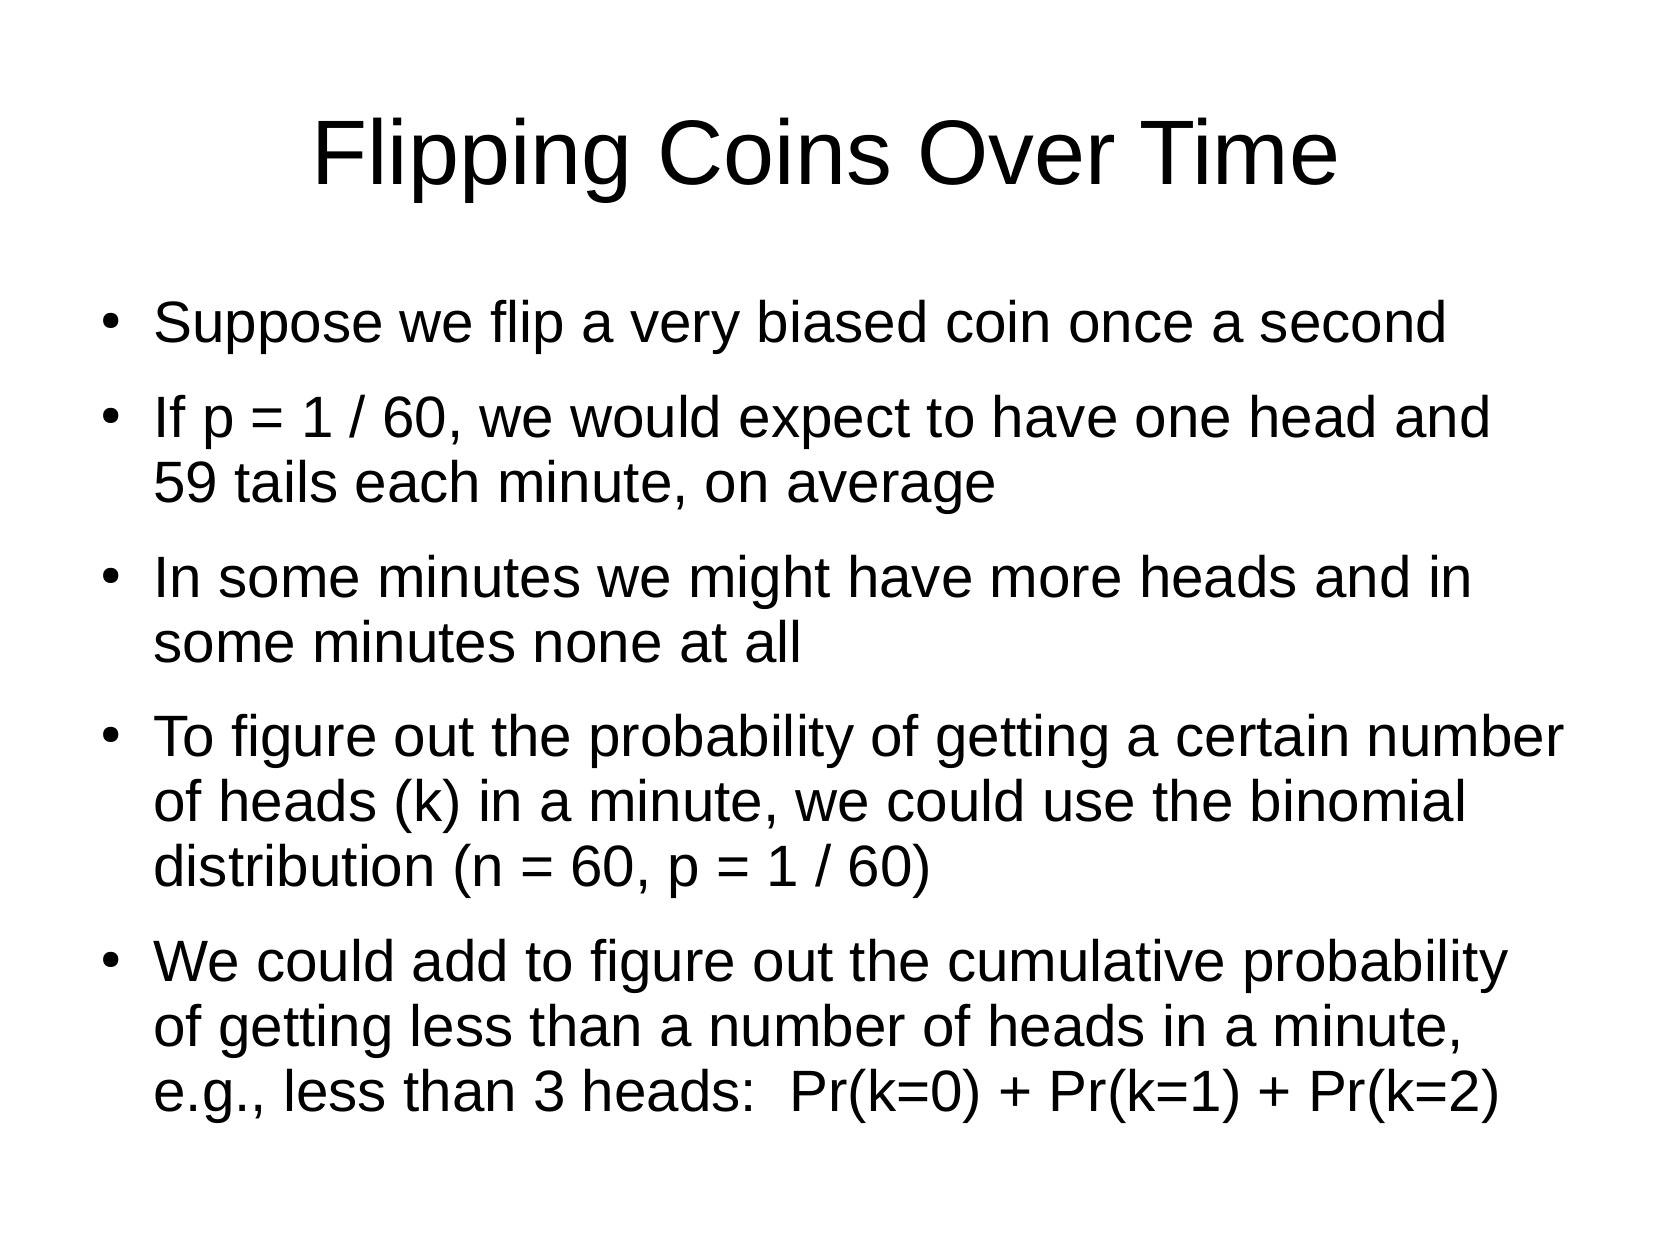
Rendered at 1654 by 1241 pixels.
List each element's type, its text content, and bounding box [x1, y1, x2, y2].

title Flipping Coins Over Time [82, 49, 1571, 257]
list Suppose we flip a very biased coin once a second If p = 1 / 60, we would expect to have one head and 59 tails each minute, on average In some minutes we might have more heads and in some minutes none at all To figure out the probability of getting a certain number of heads (k) in a minute, we could use the binomial distribution (n = 60, p = 1 / 60) We could add to figure out the cumulative probability of getting less than a number of heads in a minute, e.g., less than 3 heads: Pr(k=0) + Pr(k=1) + Pr(k=2) [82, 290, 1571, 1121]
